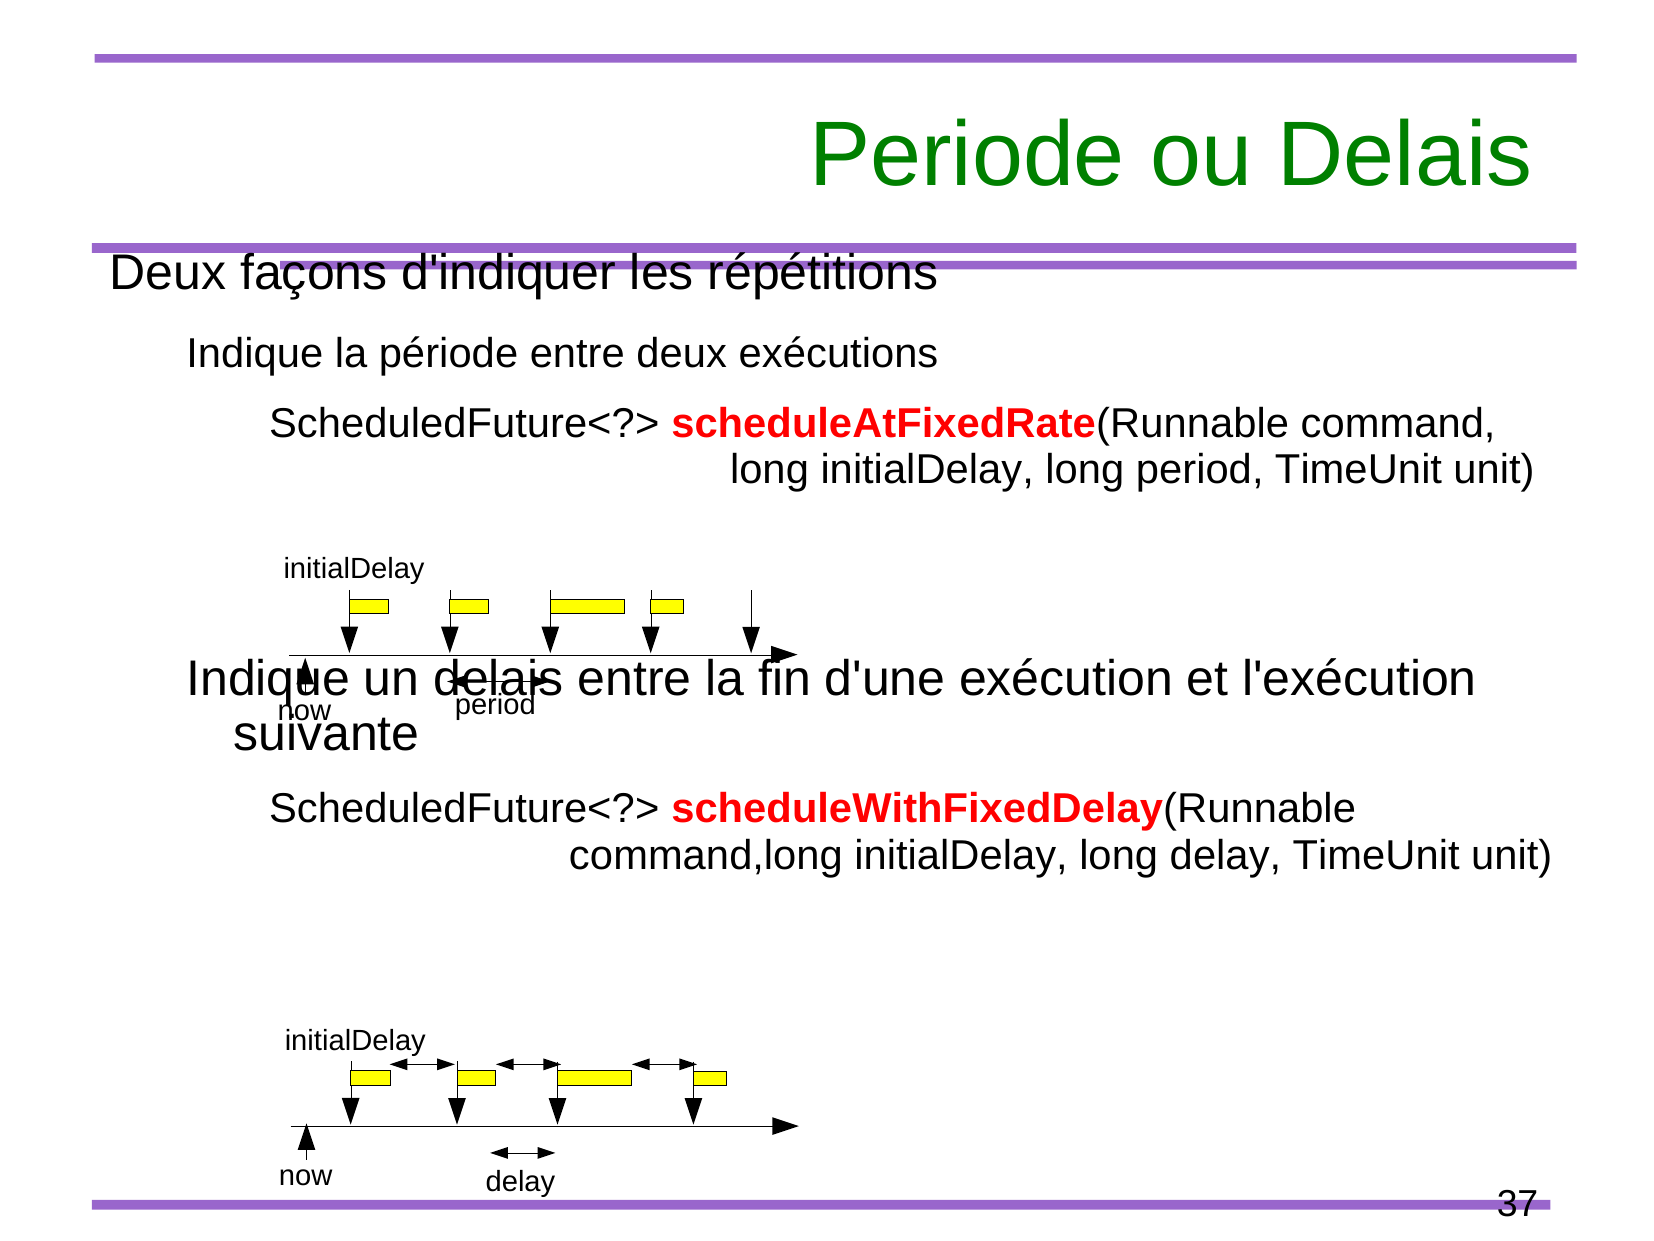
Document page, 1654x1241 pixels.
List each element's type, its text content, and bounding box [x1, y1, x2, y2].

text_box [349, 599, 389, 614]
text_box [350, 1070, 391, 1086]
text_box [457, 916, 1624, 1241]
text_box initialDelay [284, 1023, 427, 1068]
text_box initialDelay [283, 552, 426, 596]
text_box now [278, 1159, 333, 1217]
text_box [449, 599, 489, 614]
text_box [650, 599, 684, 614]
text_box period [454, 687, 537, 732]
text_box now [277, 693, 332, 752]
list Deux façons d'indiquer les répétitions Indique la période entre deux exécutions ScheduledFuture<?> scheduleAtFixedRate(Runnable command, long initialDelay, long period, TimeUnit unit) Indique un delais entre la fin d'une exécution et l'exécution suivante ScheduledFuture<?> scheduleWithFixedDelay(Runnable command,long initialDelay, long delay, TimeUnit unit) [92, 244, 1563, 1061]
text_box [550, 599, 625, 614]
title Periode ou Delais [121, 49, 1534, 244]
